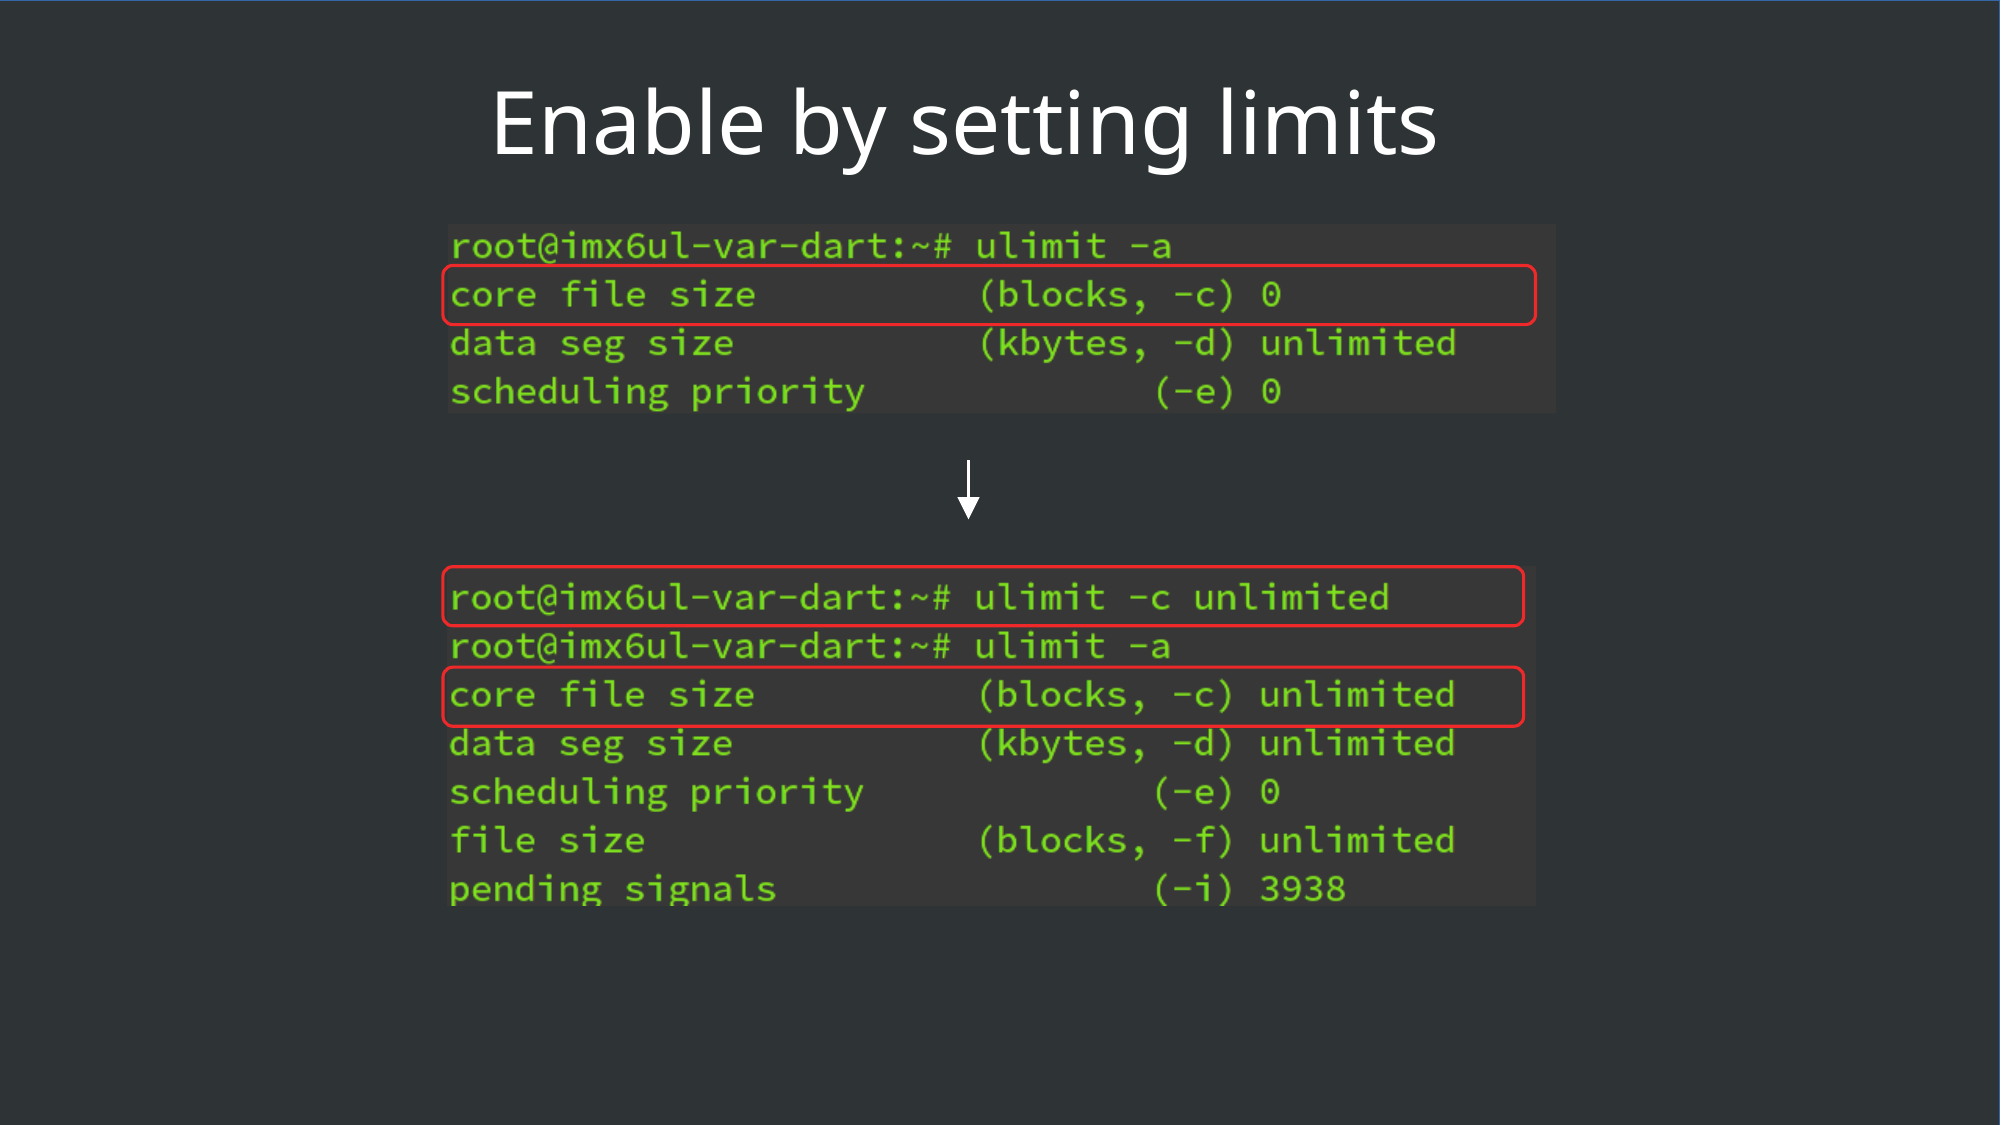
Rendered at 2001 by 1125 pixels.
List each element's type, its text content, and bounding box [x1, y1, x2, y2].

picture [447, 669, 1522, 724]
picture [447, 566, 1536, 906]
picture [447, 569, 1522, 624]
text_box [0, 0, 2000, 1125]
picture [448, 358, 1556, 413]
title Enable by setting limits [94, 0, 1835, 358]
